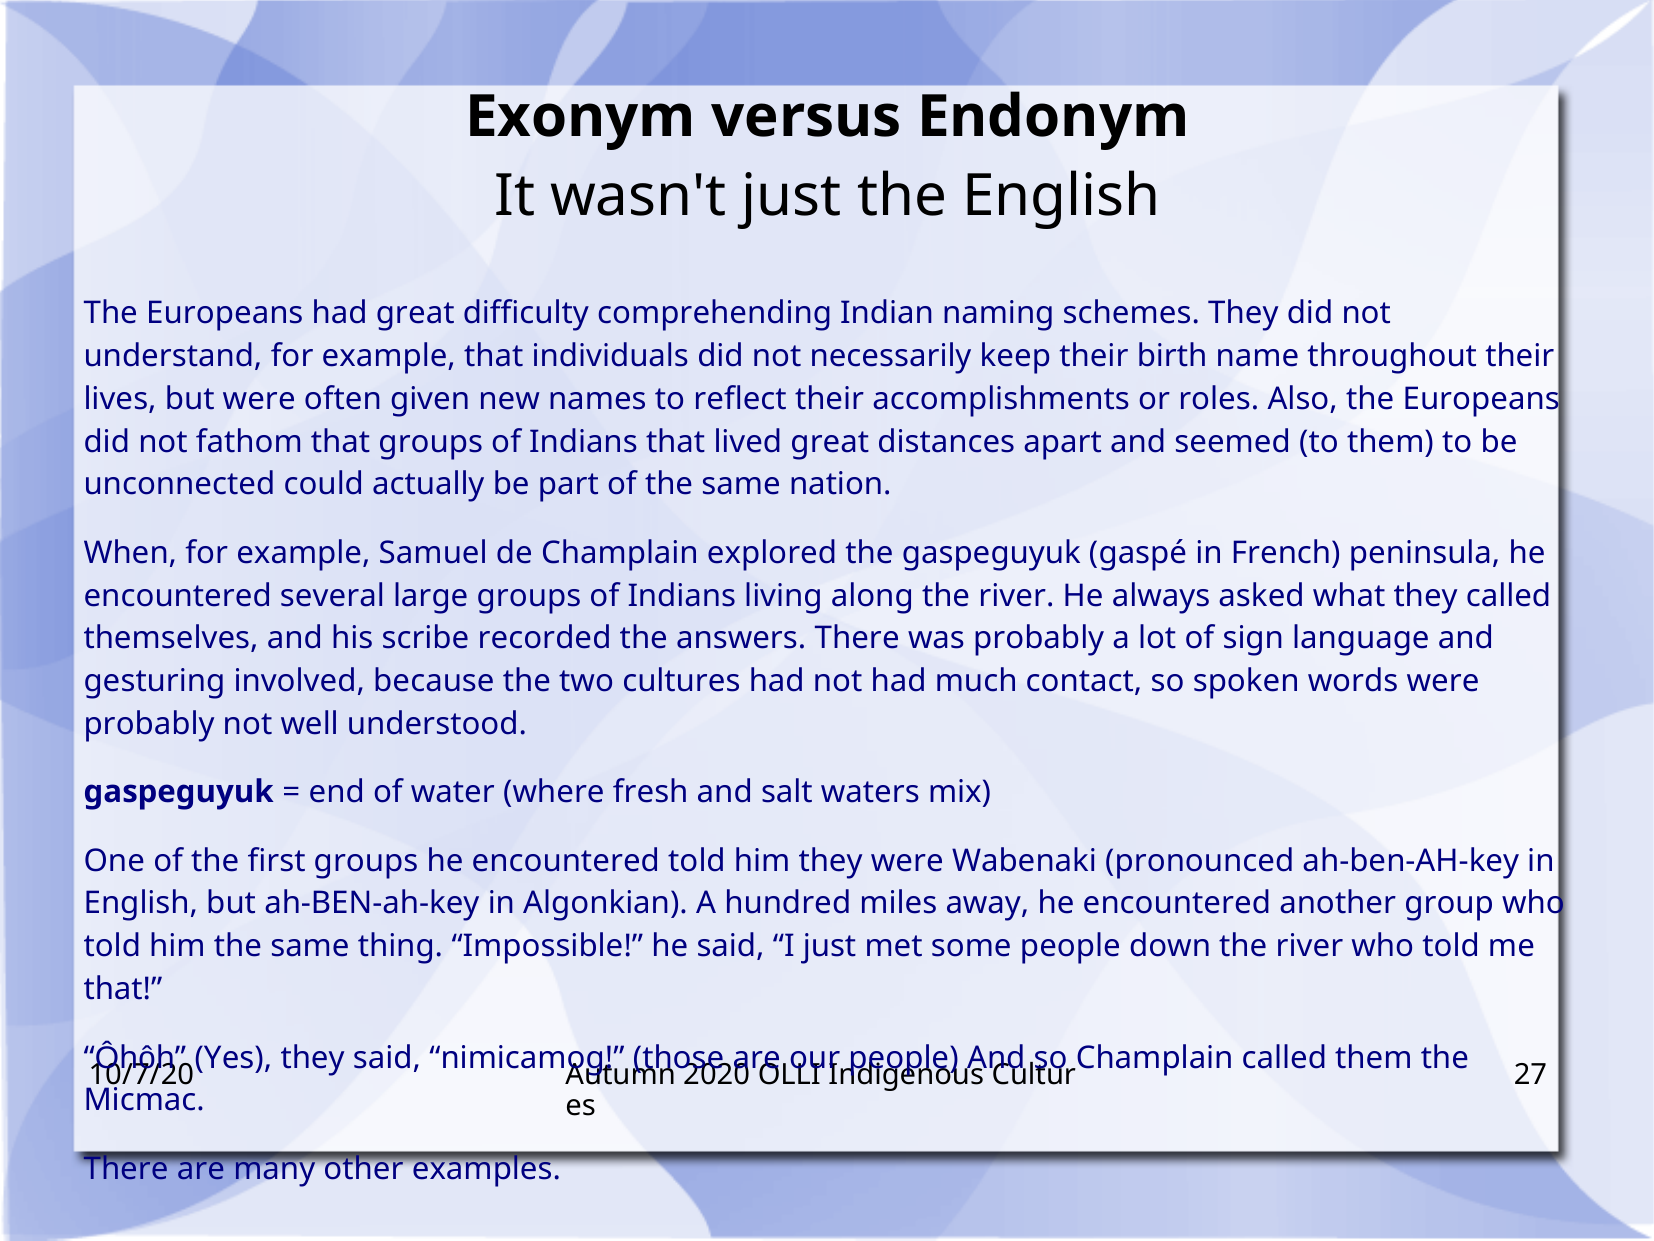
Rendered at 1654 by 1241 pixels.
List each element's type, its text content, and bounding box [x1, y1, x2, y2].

title Exonym versus Endonym It wasn't just the English [83, 49, 1572, 257]
picture [0, 0, 1654, 1241]
list The Europeans had great difficulty comprehending Indian naming schemes. They did not understand, for example, that individuals did not necessarily keep their birth name throughout their lives, but were often given new names to reflect their accomplishments or roles. Also, the Europeans did not fathom that groups of Indians that lived great distances apart and seemed (to them) to be unconnected could actually be part of the same nation. When, for example, Samuel de Champlain explored the gaspeguyuk (gaspé in French) peninsula, he encountered several large groups of Indians living along the river. He always asked what they called themselves, and his scribe recorded the answers. There was probably a lot of sign language and gesturing involved, because the two cultures had not had much contact, so spoken words were probably not well understood. gaspeguyuk = end of water (where fresh and salt waters mix) One of the first groups he encountered told him they were Wabenaki (pronounced ah-ben-AH-key in English, but ah-BEN-ah-key in Algonkian). A hundred miles away, he encountered another group who told him the same thing. “Impossible!” he said, “I just met some people down the river who told me that!” “Ôhôh” (Yes), they said, “nimicamog!” (those are our people) And so Champlain called them the Micmac. There are many other examples. [83, 290, 1572, 1203]
